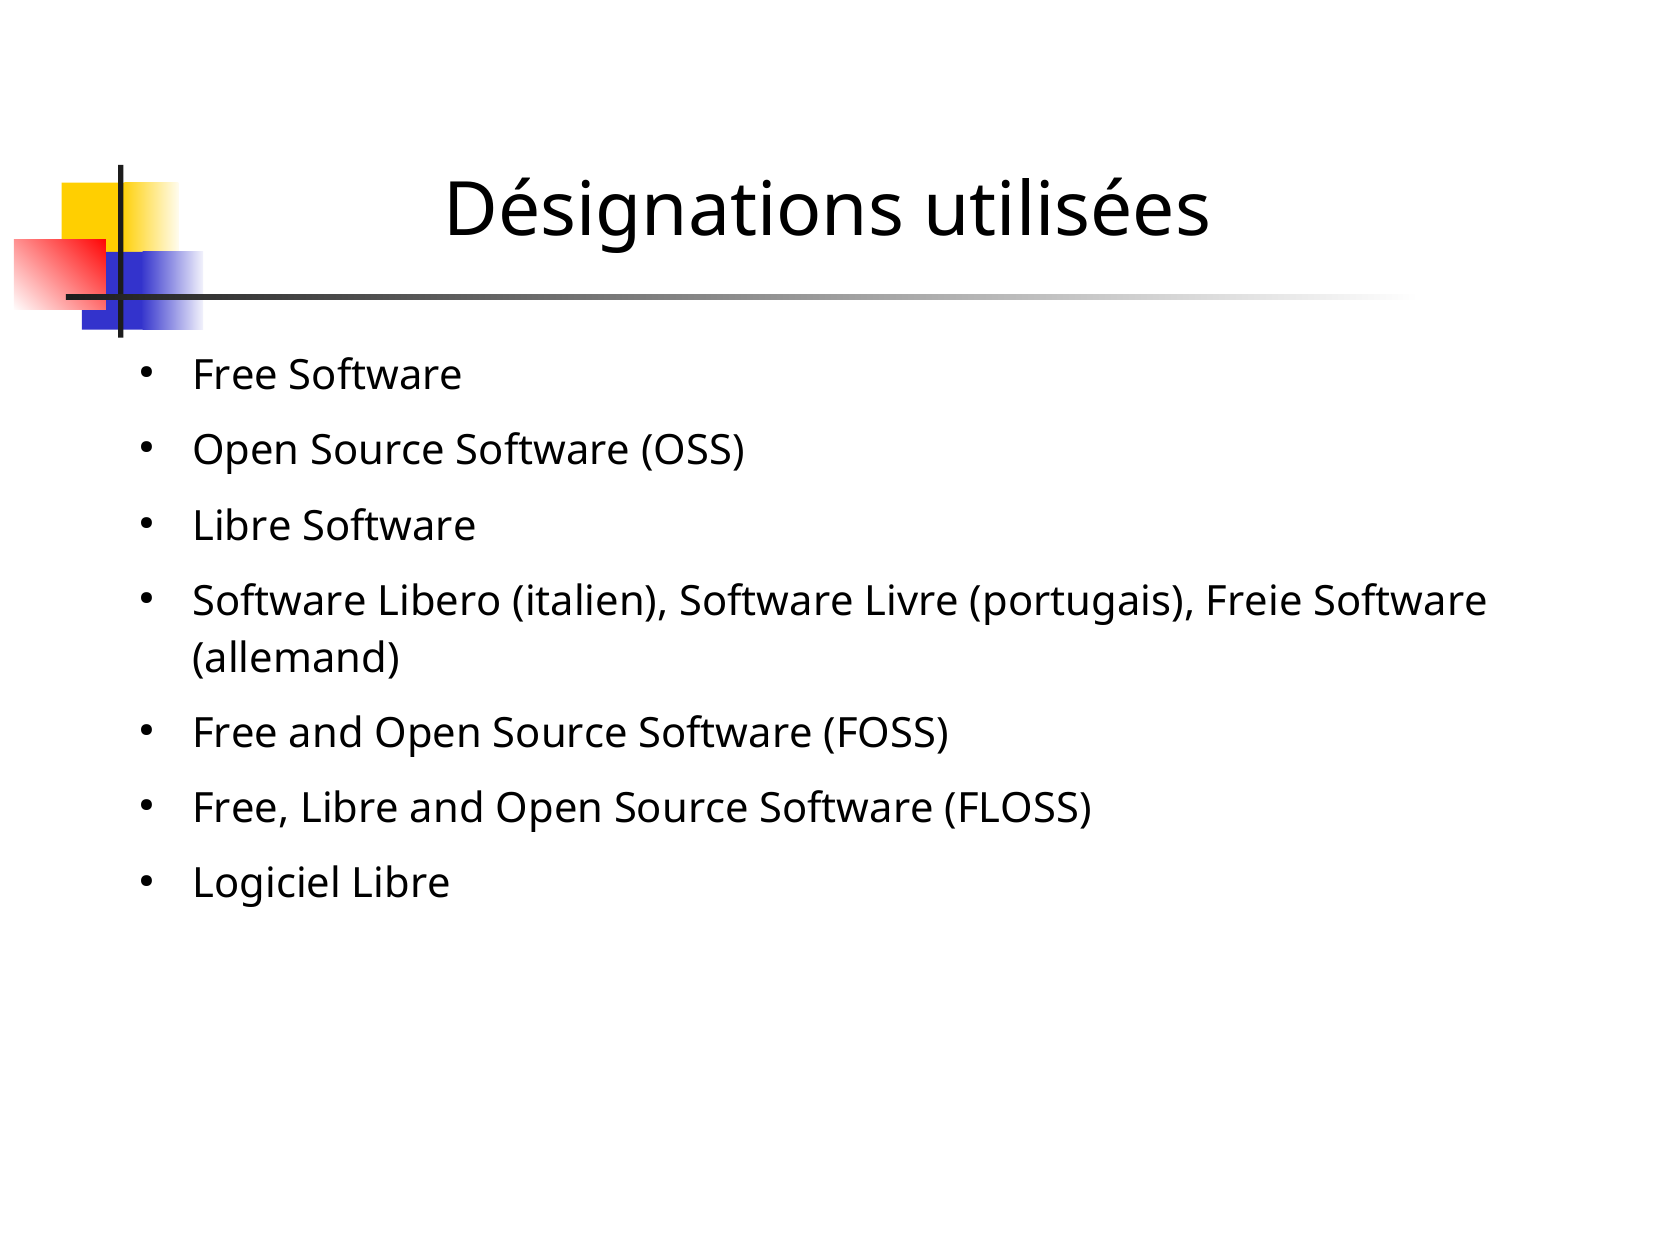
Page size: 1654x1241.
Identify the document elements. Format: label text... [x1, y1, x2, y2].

title Désignations utilisées [121, 102, 1534, 311]
list Free Software Open Source Software (OSS) Libre Software Software Libero (italien), Software Livre (portugais), Freie Software (allemand) Free and Open Source Software (FOSS) Free, Libre and Open Source Software (FLOSS) Logiciel Libre [121, 344, 1534, 1127]
